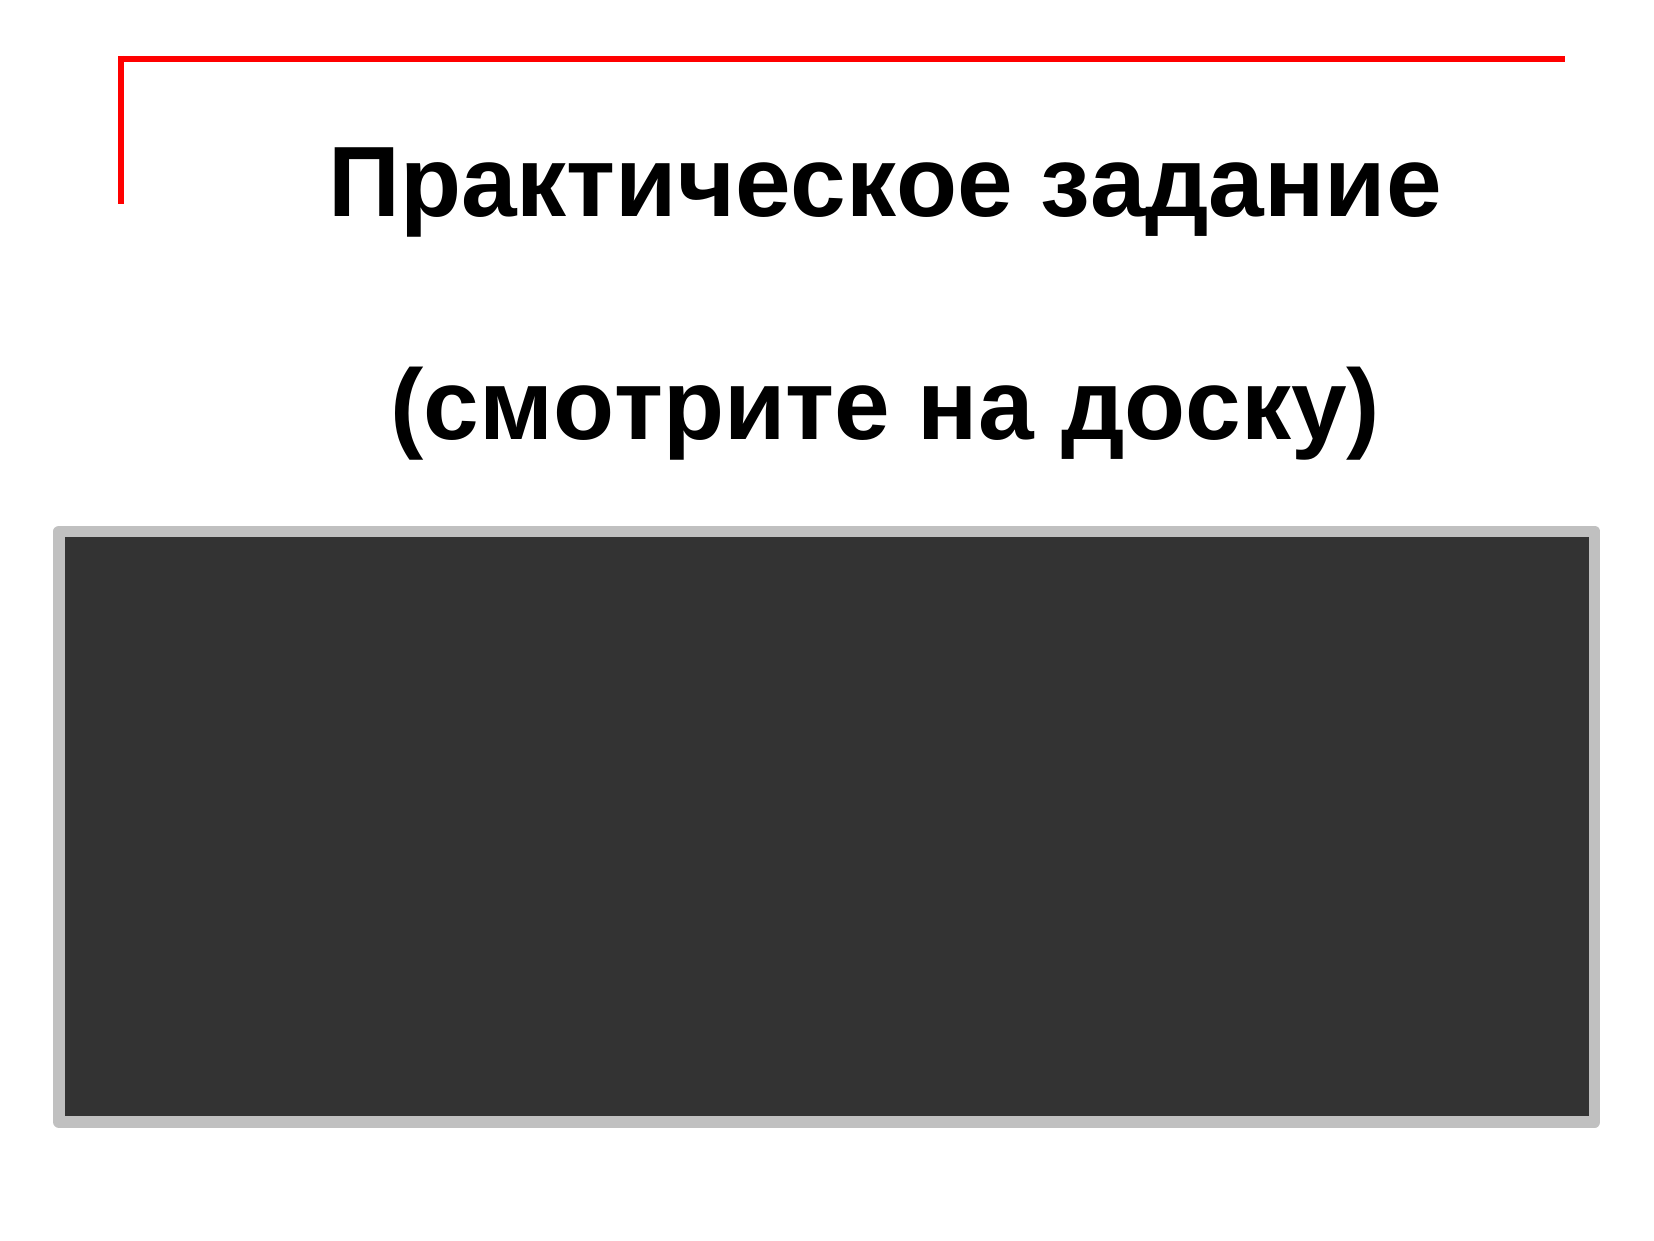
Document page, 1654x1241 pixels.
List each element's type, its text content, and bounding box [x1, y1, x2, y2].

text_box Практическое задание (смотрите на доску) [206, 118, 1565, 531]
text_box [59, 531, 1595, 1123]
